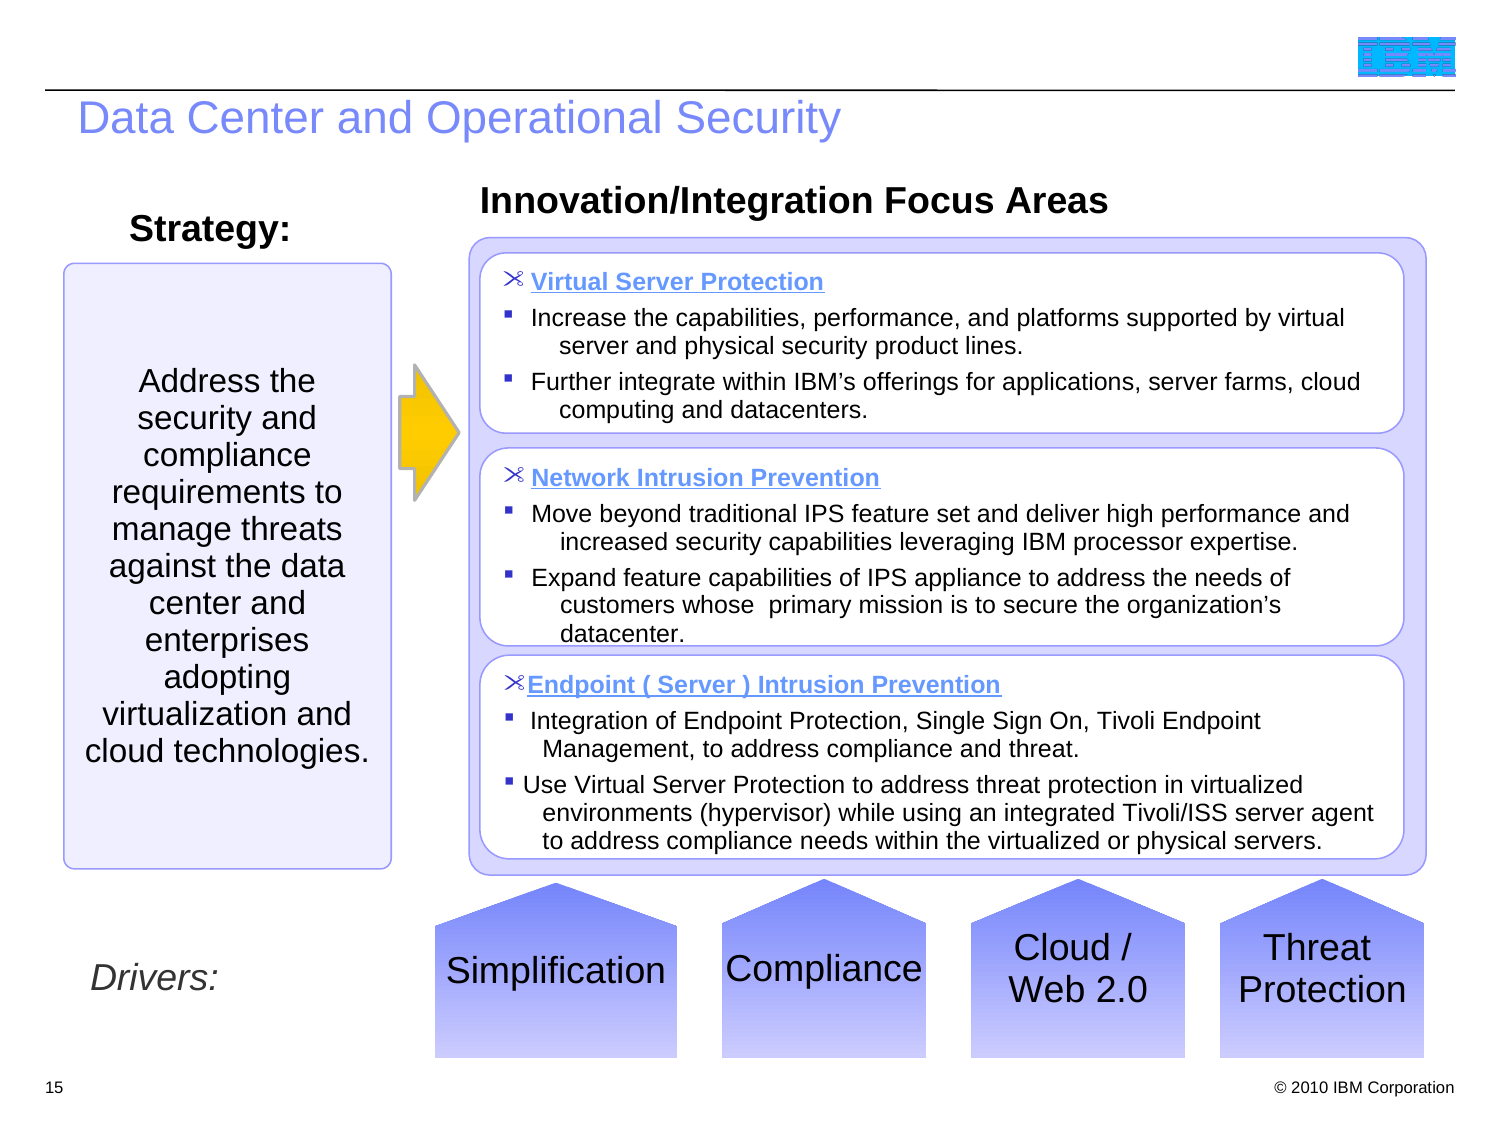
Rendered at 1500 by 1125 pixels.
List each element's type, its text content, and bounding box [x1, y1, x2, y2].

text_box Drivers: [75, 948, 235, 1009]
text_box Endpoint ( Server ) Intrusion Prevention Integration of Endpoint Protection, Single Sign On, Tivoli Endpoint Management, to address compliance and threat. Use Virtual Server Protection to address threat protection in virtualized environments (hypervisor) while using an integrated Tivoli/ISS server agent to address compliance needs within the virtualized or physical servers. [479, 655, 1404, 859]
text_box Address the security and compliance requirements to manage threats against the data center and enterprises adopting virtualization and cloud technologies. [63, 263, 392, 869]
title Data Center and Operational Security [62, 72, 1350, 166]
text_box Virtual Server Protection Increase the capabilities, performance, and platforms supported by virtual server and physical security product lines. Further integrate within IBM’s offerings for applications, server farms, cloud computing and datacenters. [479, 252, 1404, 434]
text_box Strategy: [113, 200, 307, 261]
text_box Simplification [434, 882, 677, 1058]
text_box Compliance [722, 878, 926, 1058]
text_box Cloud / Web 2.0 [971, 878, 1185, 1058]
text_box [469, 237, 1427, 876]
text_box Threat Protection [1220, 878, 1424, 1058]
text_box Innovation/Integration Focus Areas [464, 172, 1135, 233]
text_box Network Intrusion Prevention Move beyond traditional IPS feature set and deliver high performance and increased security capabilities leveraging IBM processor expertise. Expand feature capabilities of IPS appliance to address the needs of customers whose primary mission is to secure the organization’s datacenter. [479, 447, 1404, 646]
text_box [399, 364, 460, 501]
